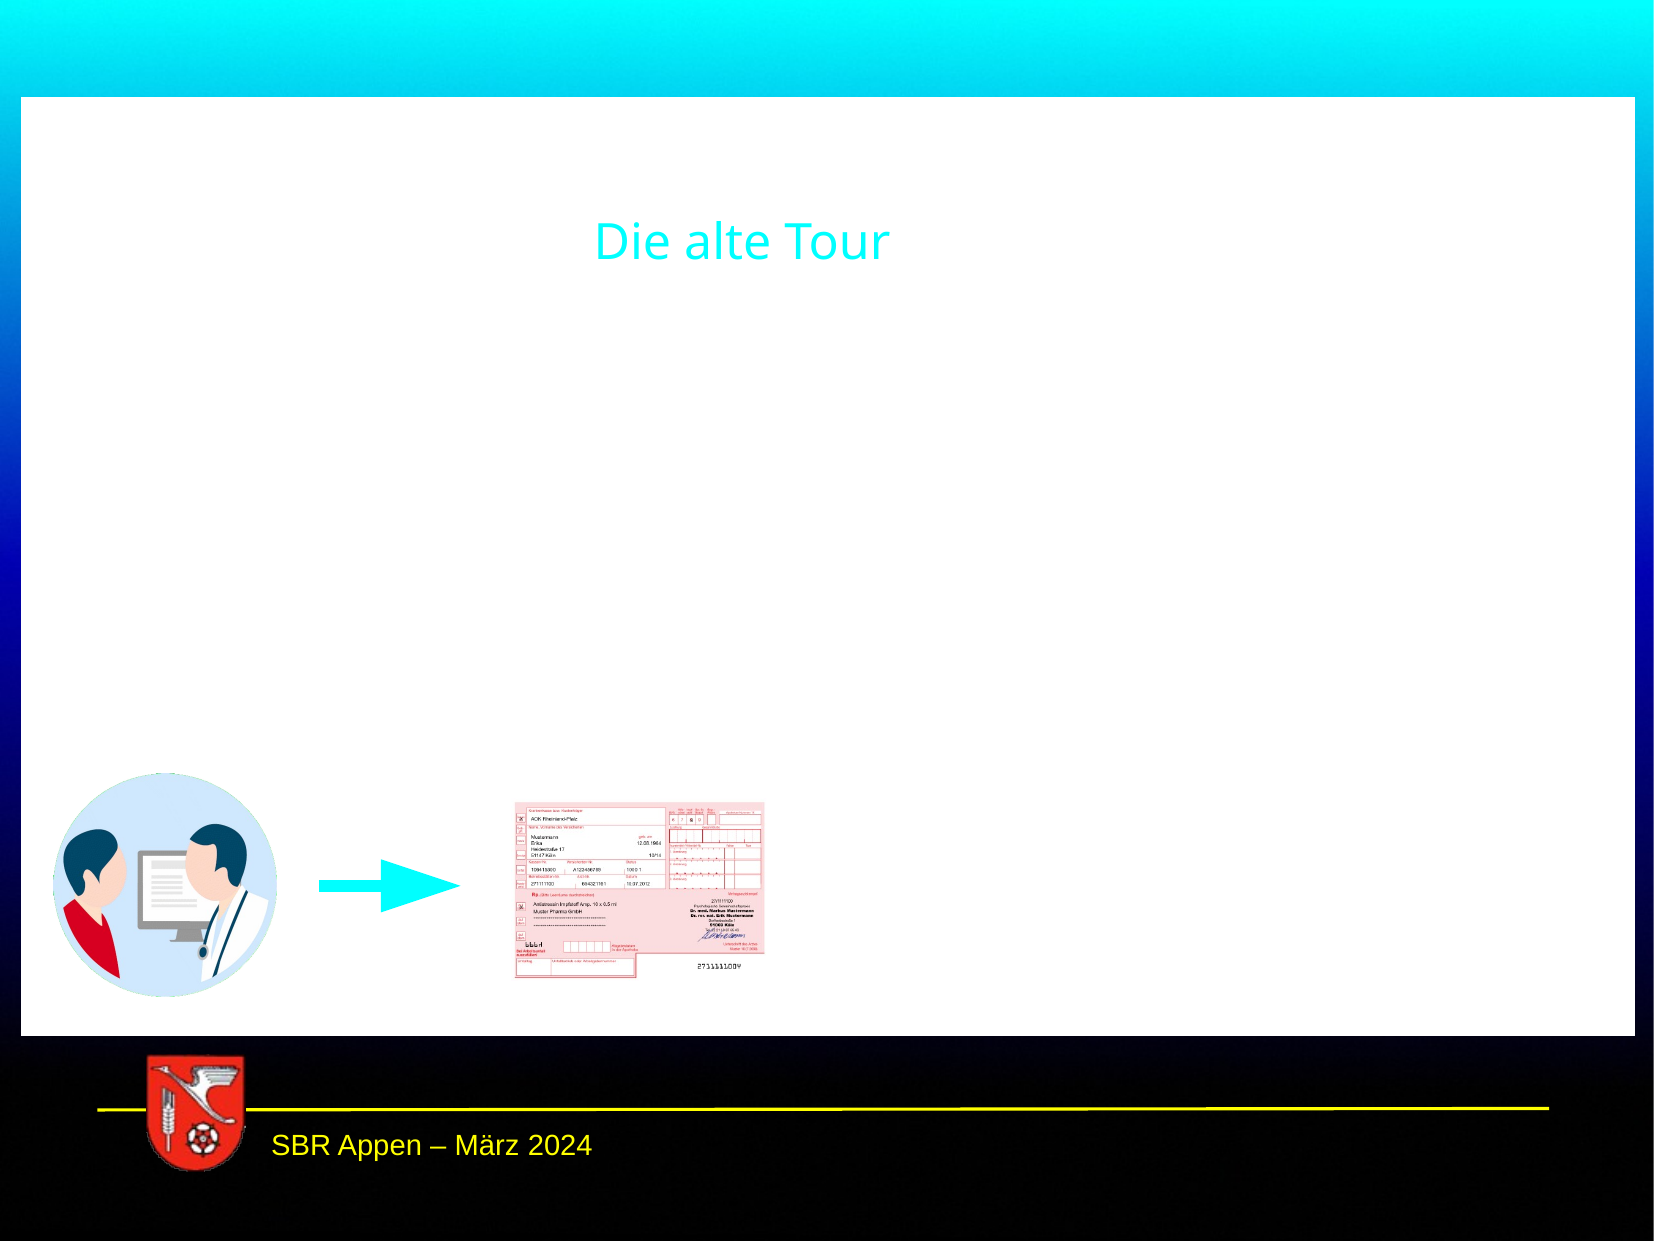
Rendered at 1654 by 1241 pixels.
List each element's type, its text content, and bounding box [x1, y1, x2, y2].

picture [0, 0, 1654, 1241]
text_box Die alte Tour [578, 198, 958, 284]
text_box SBR Appen – März 2024 [256, 1121, 760, 1170]
